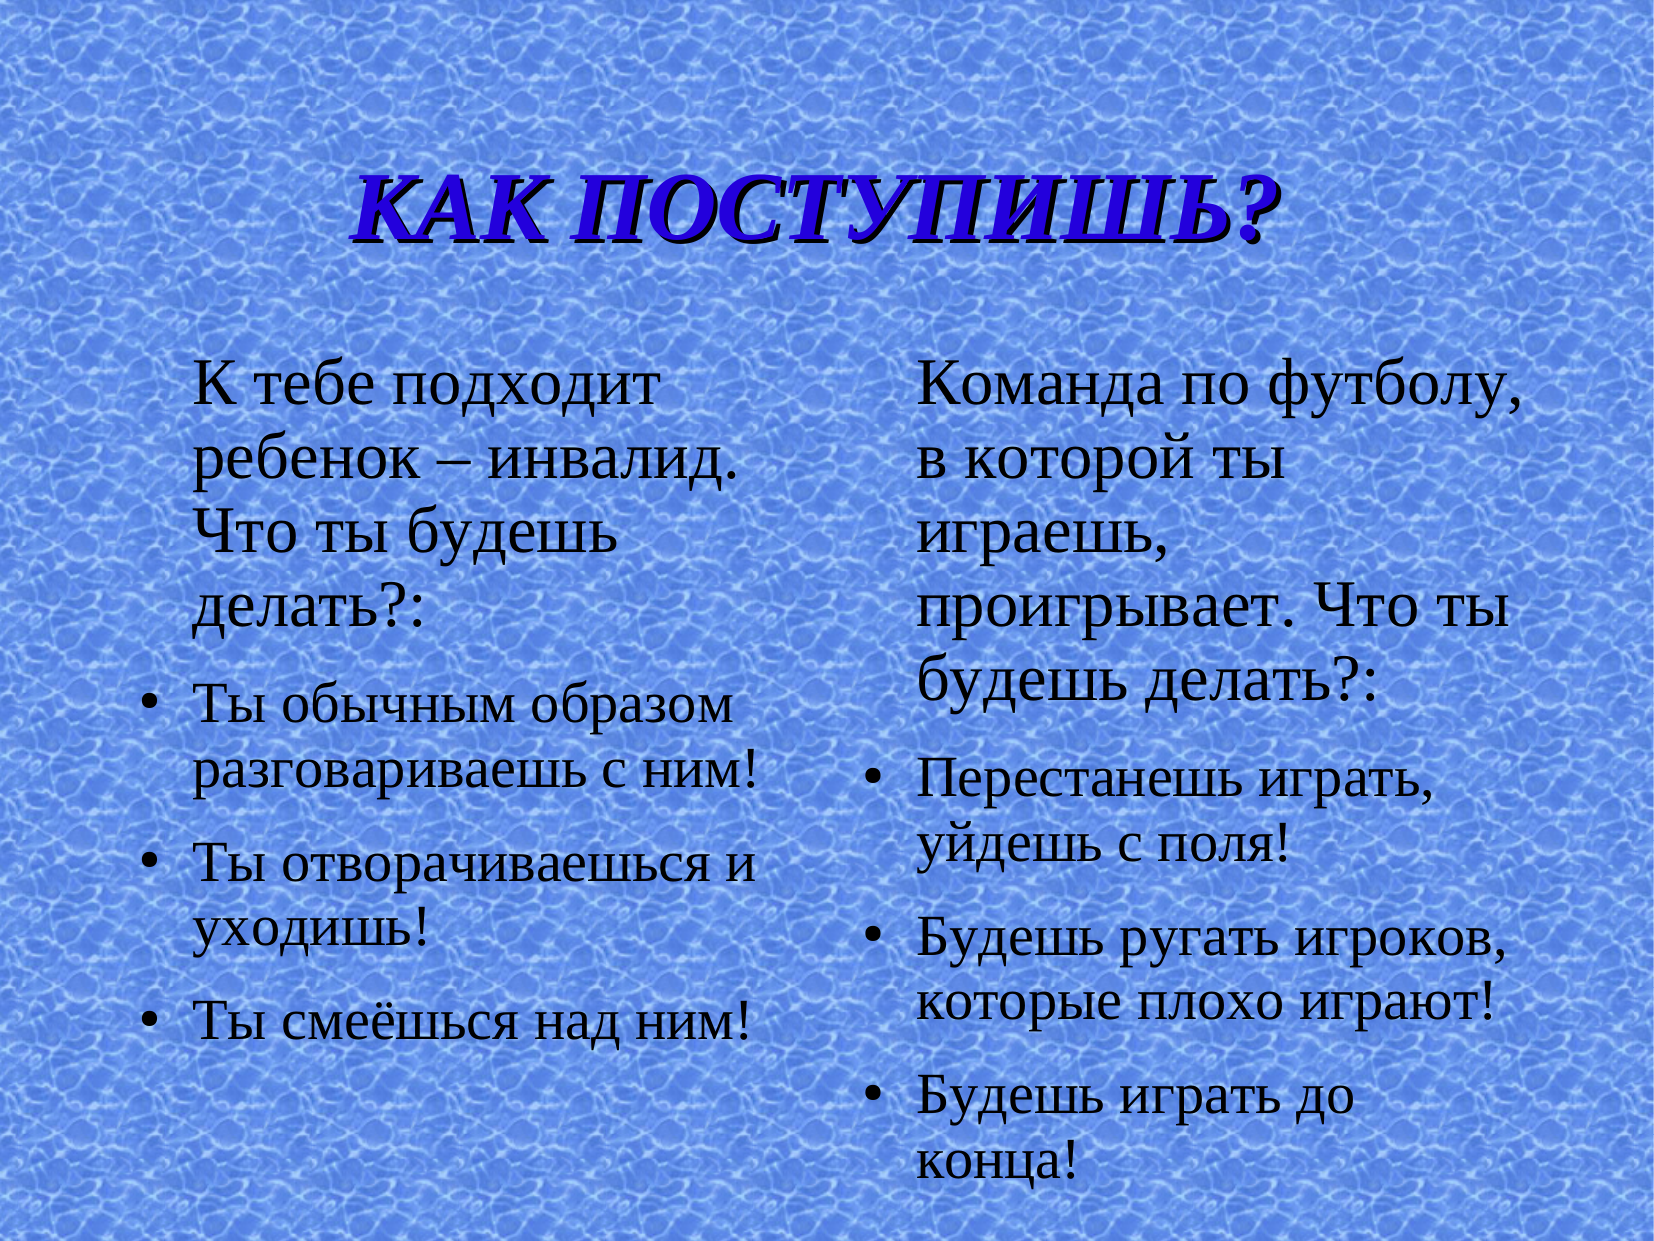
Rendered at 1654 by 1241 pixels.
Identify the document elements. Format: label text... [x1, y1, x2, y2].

list К тебе подходит ребенок – инвалид. Что ты будешь делать?: Ты обычным образом разговариваешь с ним! Ты отворачиваешься и уходишь! Ты смеёшься над ним! [121, 344, 811, 1127]
list Команда по футболу, в которой ты играешь, проигрывает. Что ты будешь делать?: Перестанешь играть, уйдешь с поля! Будешь ругать игроков, которые плохо играют! Будешь играть до конца! [845, 344, 1535, 1197]
title КАК ПОСТУПИШЬ? [121, 102, 1534, 310]
picture [0, 0, 1654, 1241]
